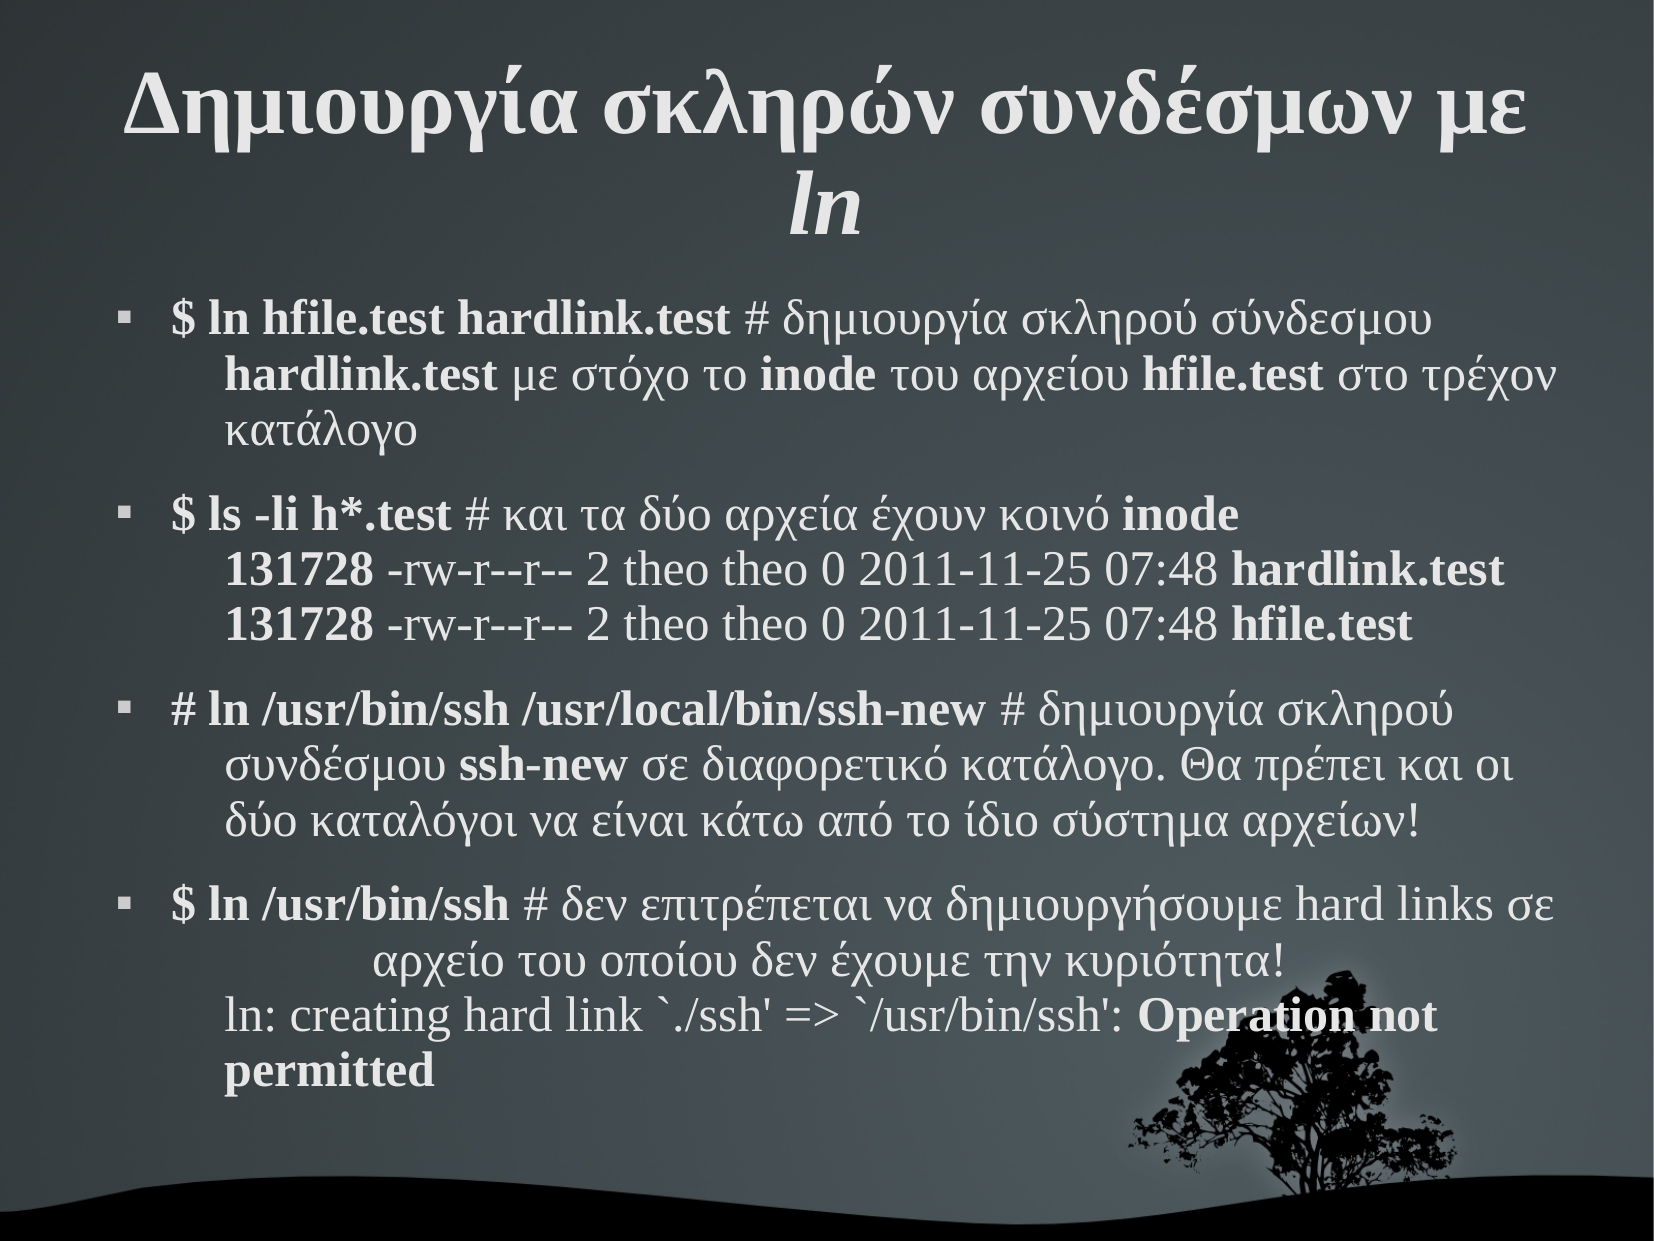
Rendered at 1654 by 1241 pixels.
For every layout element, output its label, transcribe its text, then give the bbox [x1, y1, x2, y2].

title Δημιουργία σκληρών συνδέσμων με ln [82, 33, 1571, 273]
picture [0, 0, 1654, 1241]
list $ ln hfile.test hardlink.test # δημιουργία σκληρού σύνδεσμου hardlink.test με στόχο το inode του αρχείου hfile.test στο τρέχον κατάλογο $ ls -li h*.test # και τα δύο αρχεία έχουν κοινό inode 131728 -rw-r--r-- 2 theo theo 0 2011-11-25 07:48 hardlink.test 131728 -rw-r--r-- 2 theo theo 0 2011-11-25 07:48 hfile.test # ln /usr/bin/ssh /usr/local/bin/ssh-new # δημιουργία σκληρού συνδέσμου ssh-new σε διαφορετικό κατάλογο. Θα πρέπει και οι δύο καταλόγοι να είναι κάτω από το ίδιο σύστημα αρχείων! $ ln /usr/bin/ssh # δεν επιτρέπεται να δημιουργήσουμε hard links σε αρχείο του οποίου δεν έχουμε την κυριότητα! ln: creating hard link `./ssh' => `/usr/bin/ssh': Operation not permitted [82, 290, 1571, 1213]
